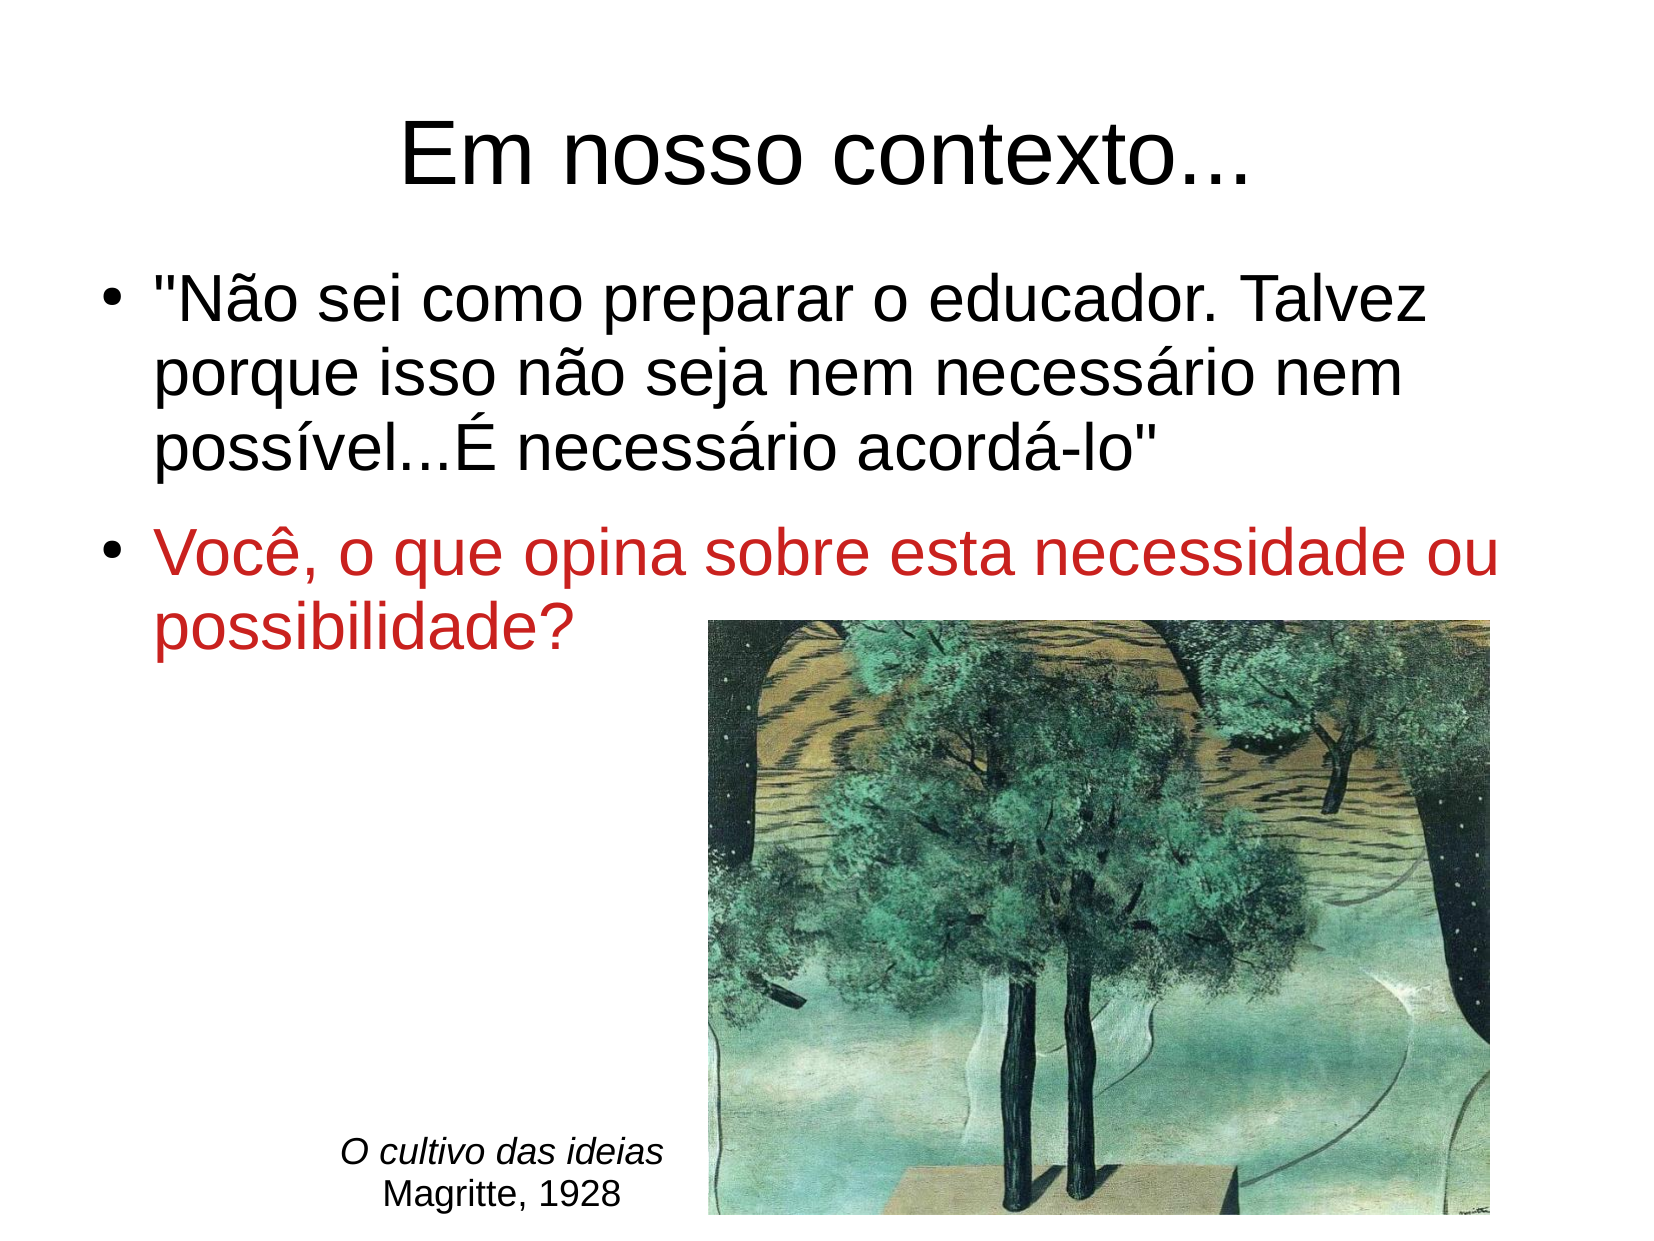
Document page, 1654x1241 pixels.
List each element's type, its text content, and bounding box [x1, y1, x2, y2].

picture [708, 620, 1490, 1215]
list "Não sei como preparar o educador. Talvez porque isso não seja nem necessário nem possível...É necessário acordá-lo" Você, o que opina sobre esta necessidade ou possibilidade? [82, 260, 1571, 980]
text_box O cultivo das ideias Magritte, 1928 [295, 1151, 709, 1193]
title Em nosso contexto... [82, 49, 1571, 257]
